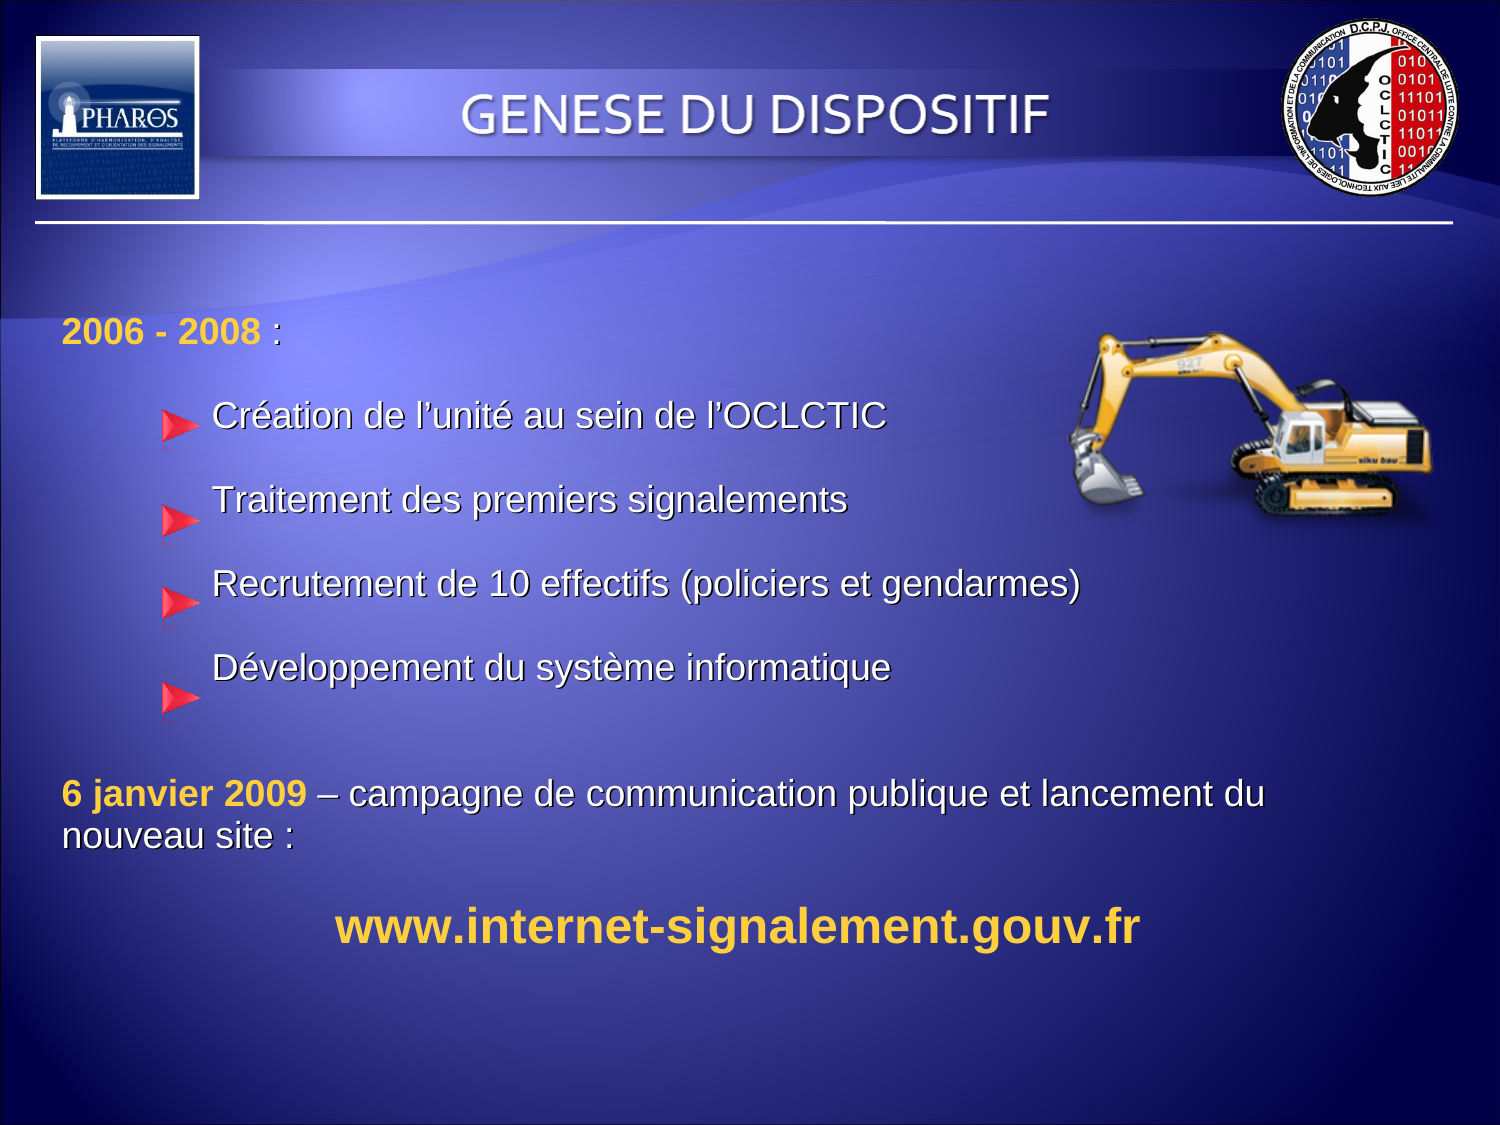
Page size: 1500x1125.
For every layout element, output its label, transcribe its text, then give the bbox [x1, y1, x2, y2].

text_box 2006 - 2008 : Création de l’unité au sein de l’OCLCTIC Traitement des premiers signalements Recrutement de 10 effectifs (policiers et gendarmes)‏ Développement du système informatique 6 janvier 2009 – campagne de communication publique et lancement du nouveau site : www.internet-signalement.gouv.fr [46, 302, 1430, 1018]
picture [0, 0, 1500, 1125]
